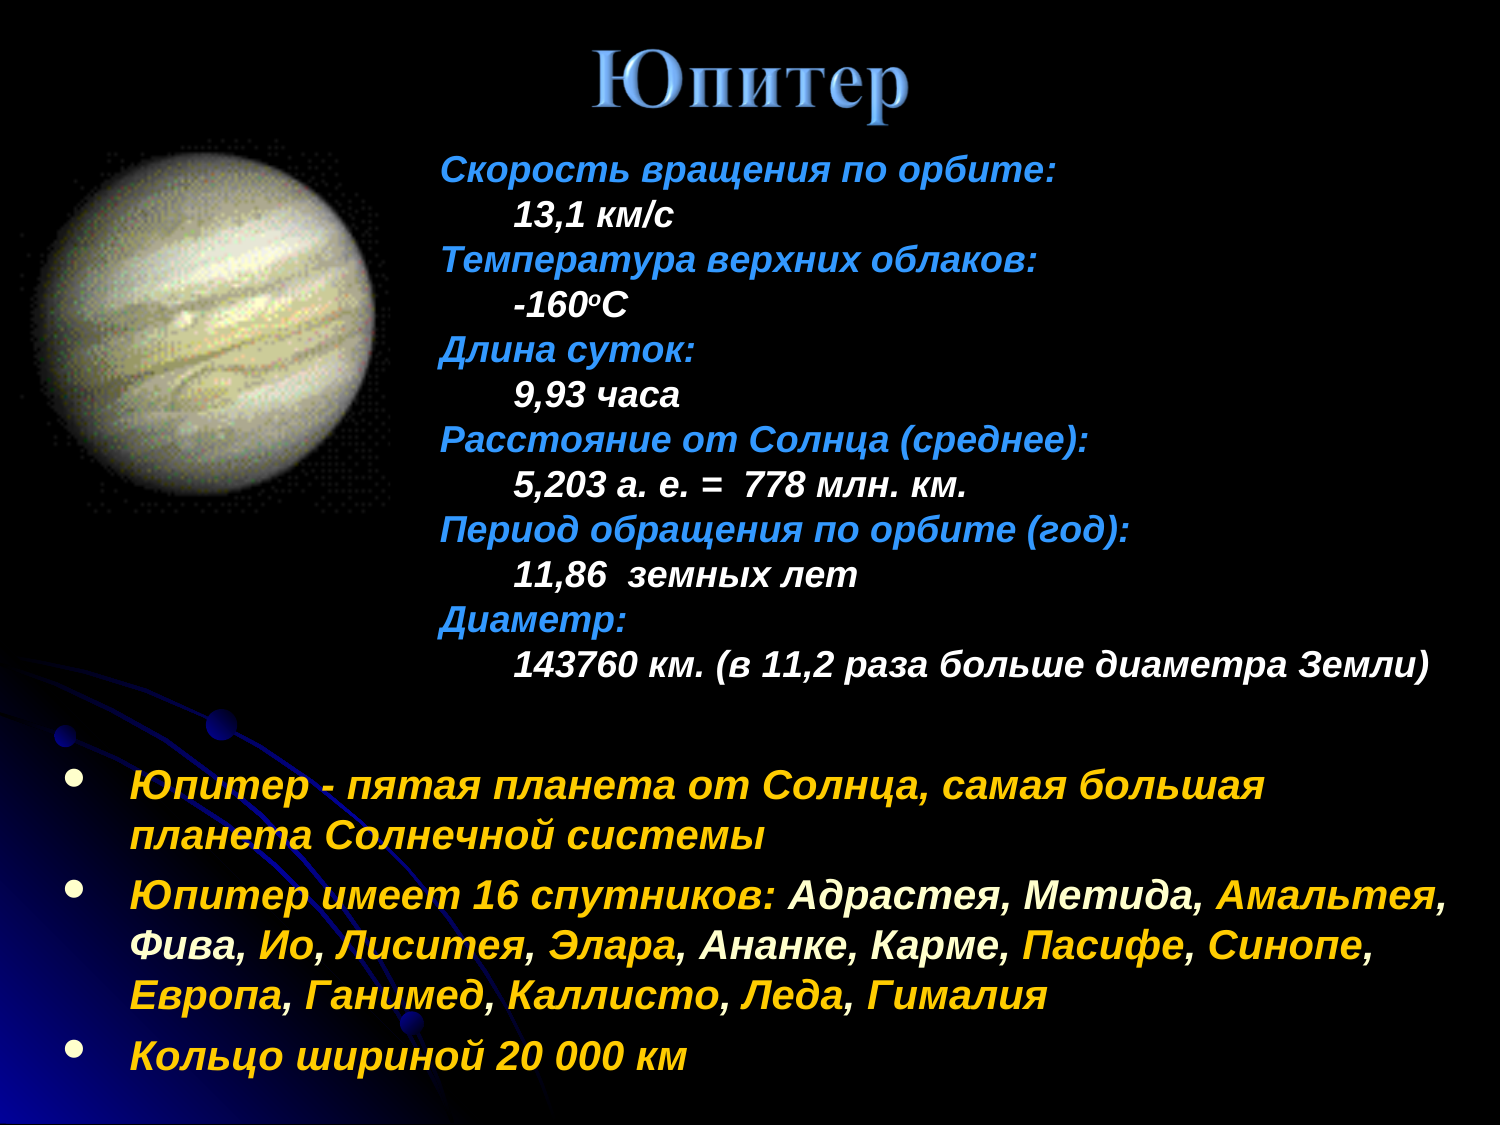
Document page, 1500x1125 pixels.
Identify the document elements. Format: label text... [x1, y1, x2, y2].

text_box Скорость вращения по орбите: 13,1 км/с Температура верхних облаков: -160oC Длина суток: 9,93 часа Расстояние от Солнца (среднее): 5,203 а. е. = 778 млн. км. Период обращения по орбите (год): 11,86 земных лет Диаметр: 143760 км. (в 11,2 раза больше диаметра Земли) [425, 137, 1463, 694]
picture [0, 0, 1428, 515]
text_box Юпитер - пятая планета от Солнца, самая большая планета Солнечной системы Юпитер имеет 16 спутников: Адрастея, Метида, Амальтея, Фива, Ио, Лиситея, Элара, Ананке, Карме, Пасифе, Cинопе, Европа, Ганимед, Каллисто, Леда, Гималия Кольцо шириной 20 000 км [24, 749, 1476, 1069]
